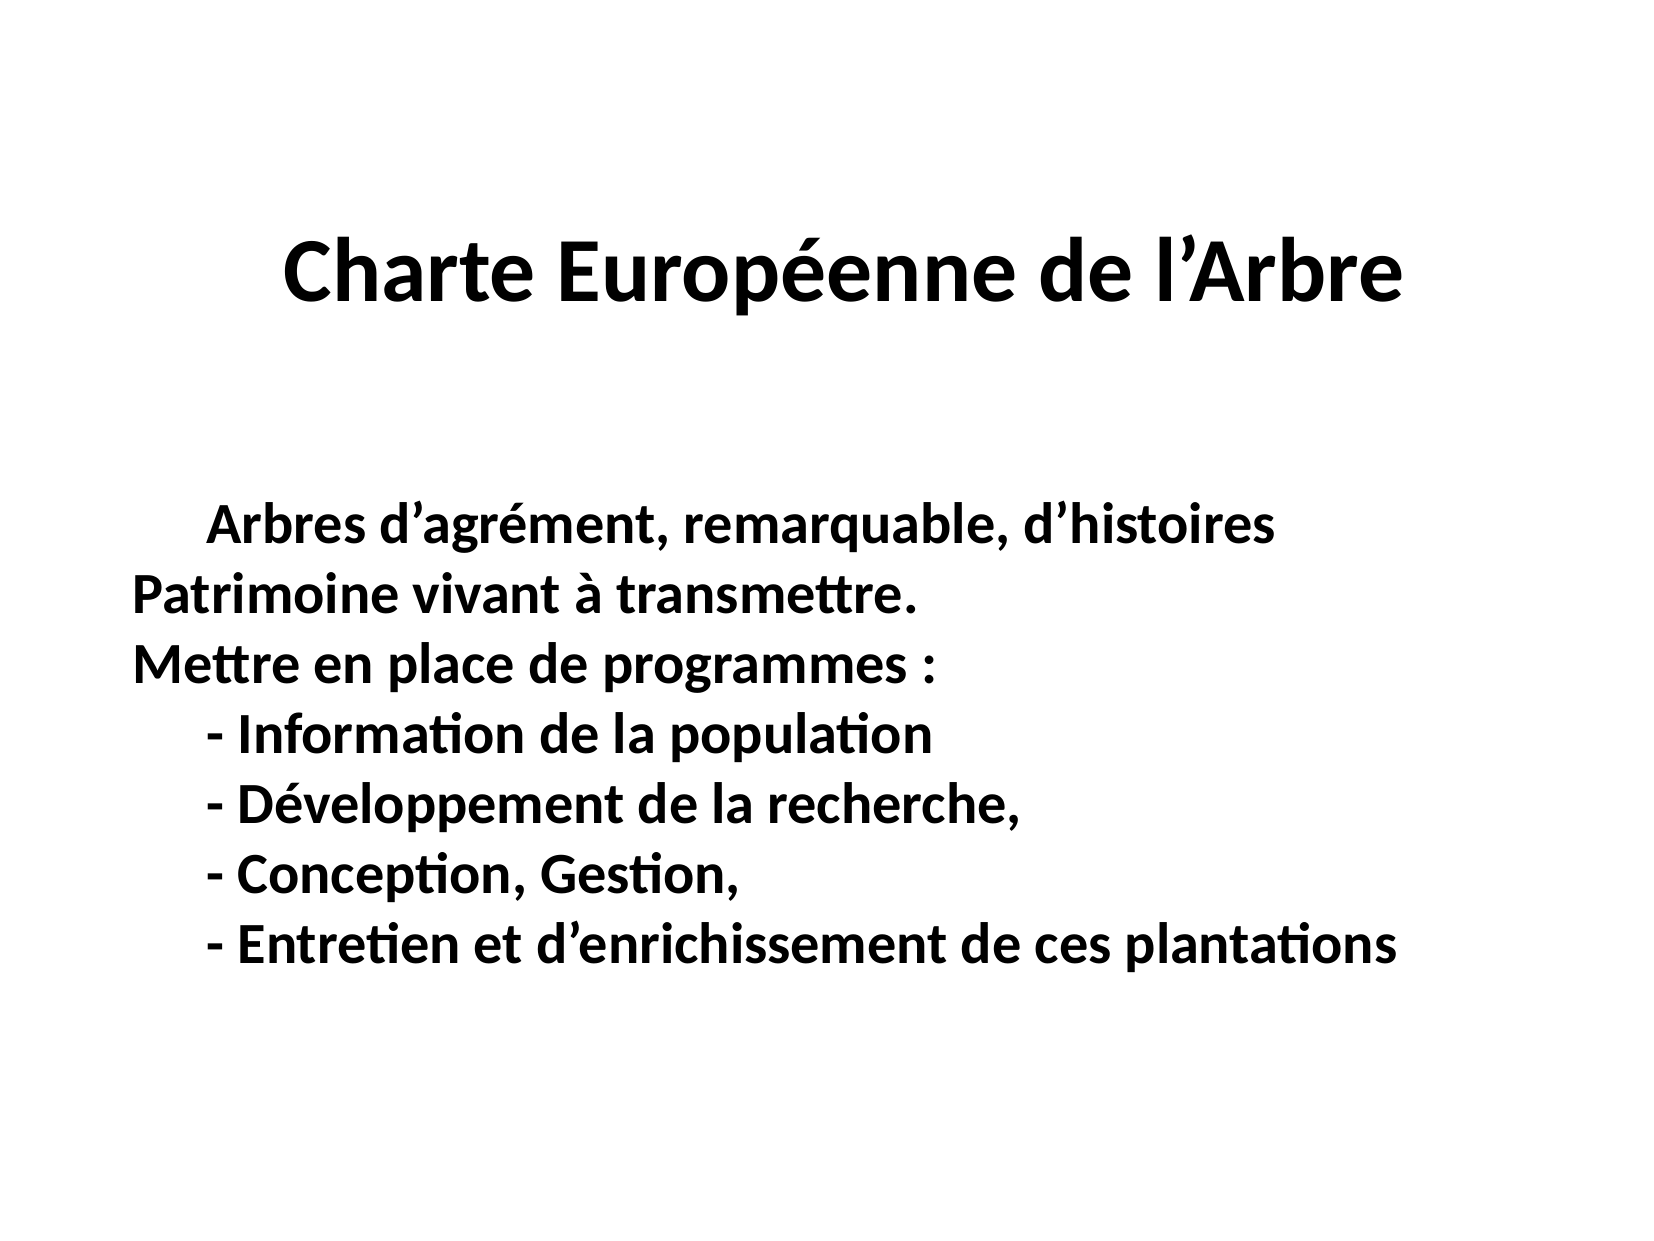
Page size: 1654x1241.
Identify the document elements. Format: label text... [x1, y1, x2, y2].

text_box Charte Européenne de l’Arbre [129, 202, 1560, 328]
text_box Arbres d’agrément, remarquable, d’histoires Patrimoine vivant à transmettre. Mettre en place de programmes : - Information de la population - Développement de la recherche, - Conception, Gestion, - Entretien et d’enrichissement de ces plantations [118, 478, 1583, 983]
